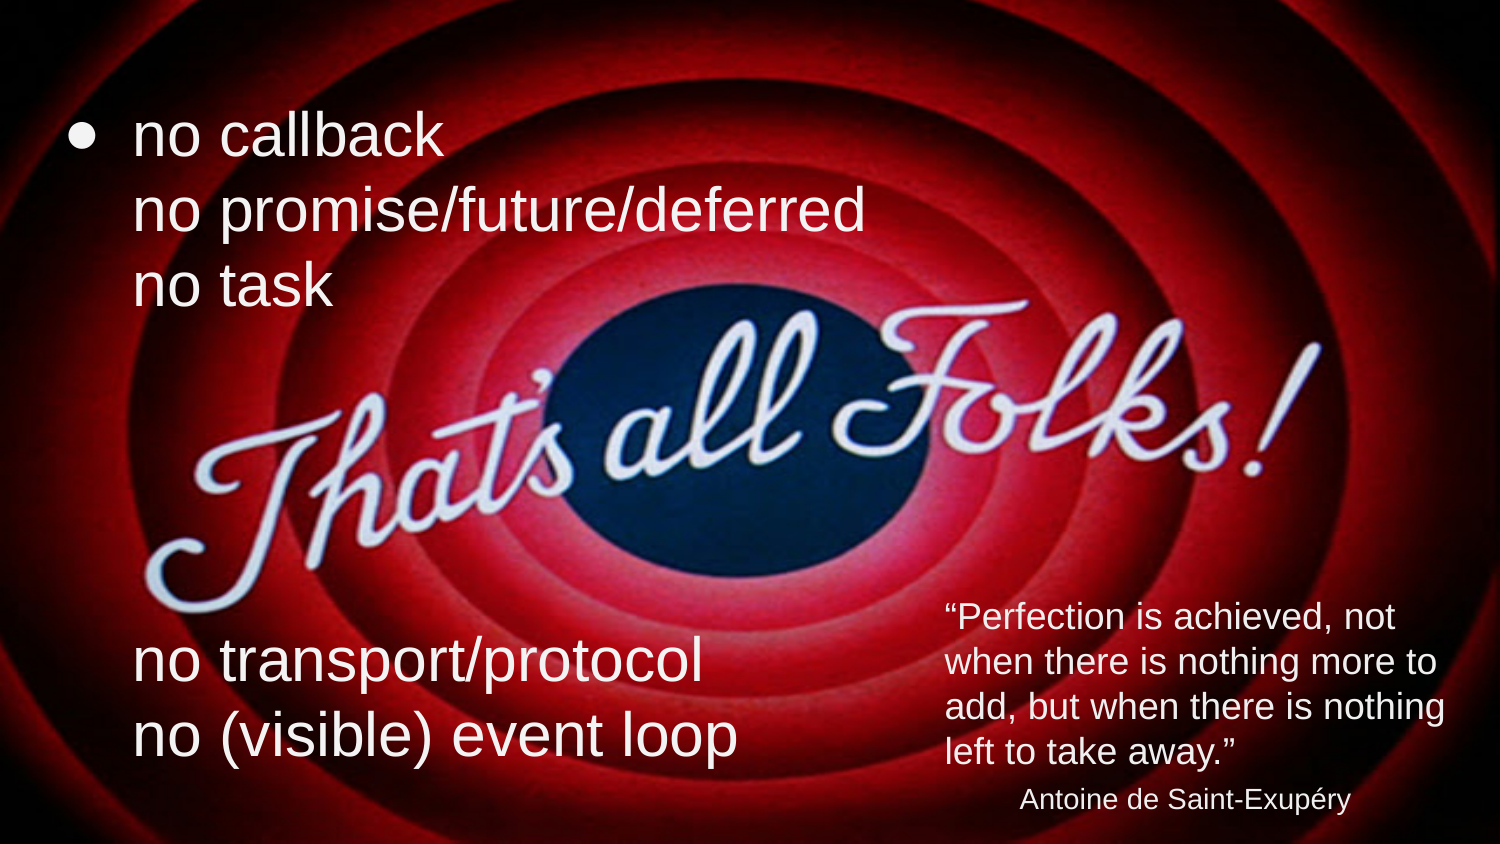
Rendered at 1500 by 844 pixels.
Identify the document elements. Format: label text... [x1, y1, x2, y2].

title no callback no promise/future/deferred no task no transport/protocol no (visible) event loop [57, 31, 1408, 831]
text_box “Perfection is achieved, not when there is nothing more to add, but when there is nothing left to take away.” Antoine de Saint-Exupéry [929, 565, 1500, 844]
picture [0, 0, 1500, 844]
